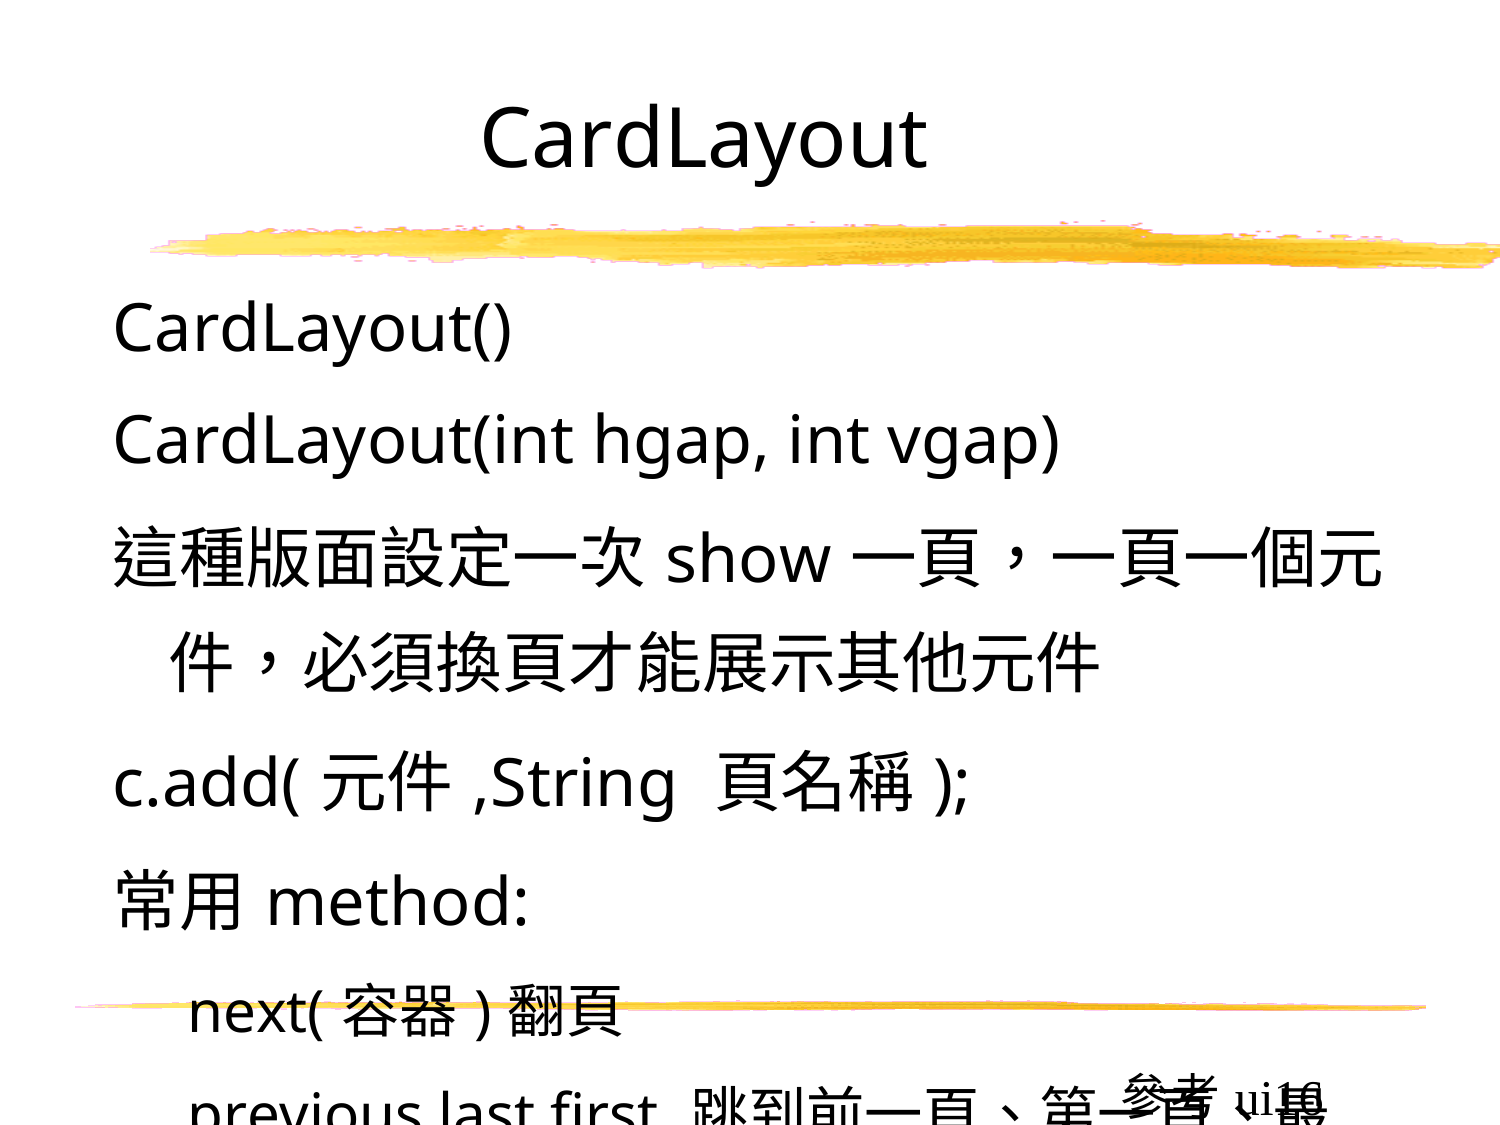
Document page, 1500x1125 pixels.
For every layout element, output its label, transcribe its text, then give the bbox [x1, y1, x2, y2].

title CardLayout [66, 35, 1342, 225]
list CardLayout() CardLayout(int hgap, int vgap) 這種版面設定一次show一頁，一頁一個元件，必須換頁才能展示其他元件 c.add(元件,String 頁名稱); 常用method: next(容器)翻頁 previous last first 跳到前一頁、第一頁、最後一頁 show(容器,頁名） 跳到某一頁 [112, 272, 1388, 1050]
picture [150, 215, 1500, 279]
text_box 參考ui16 [1120, 1057, 1322, 1120]
picture [1388, 999, 1426, 1013]
picture [75, 999, 112, 1013]
